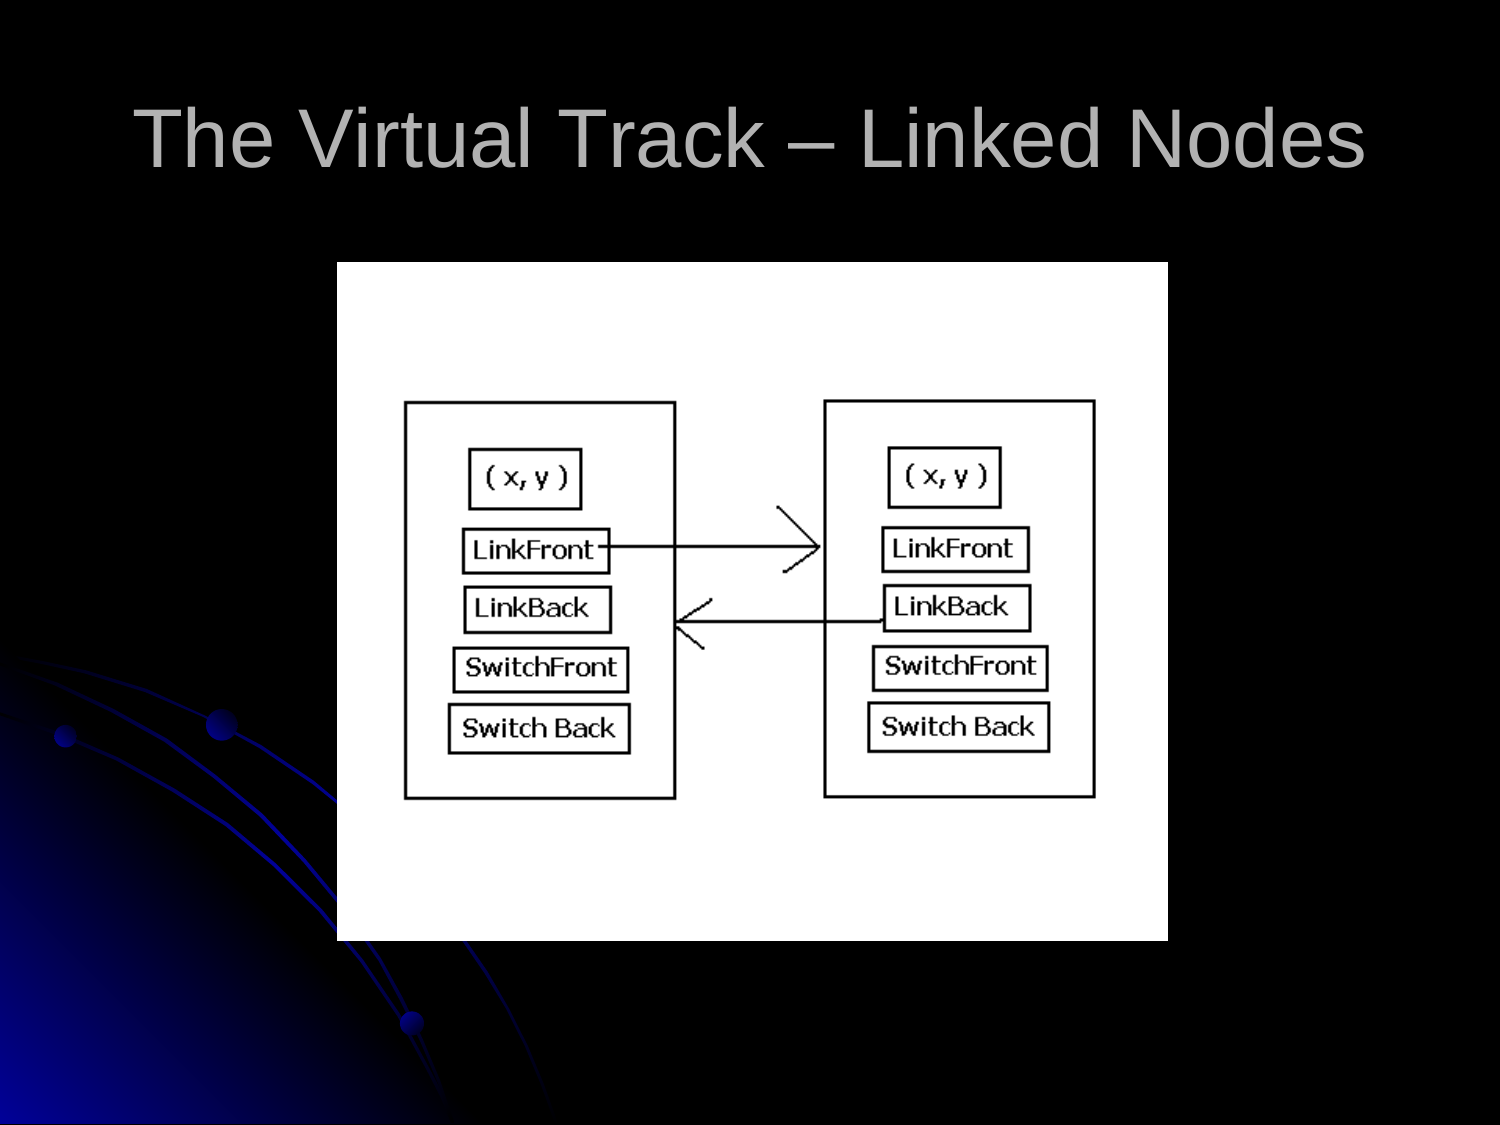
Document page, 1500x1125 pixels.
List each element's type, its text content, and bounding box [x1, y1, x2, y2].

title The Virtual Track – Linked Nodes [75, 45, 1426, 233]
picture [337, 262, 1168, 941]
